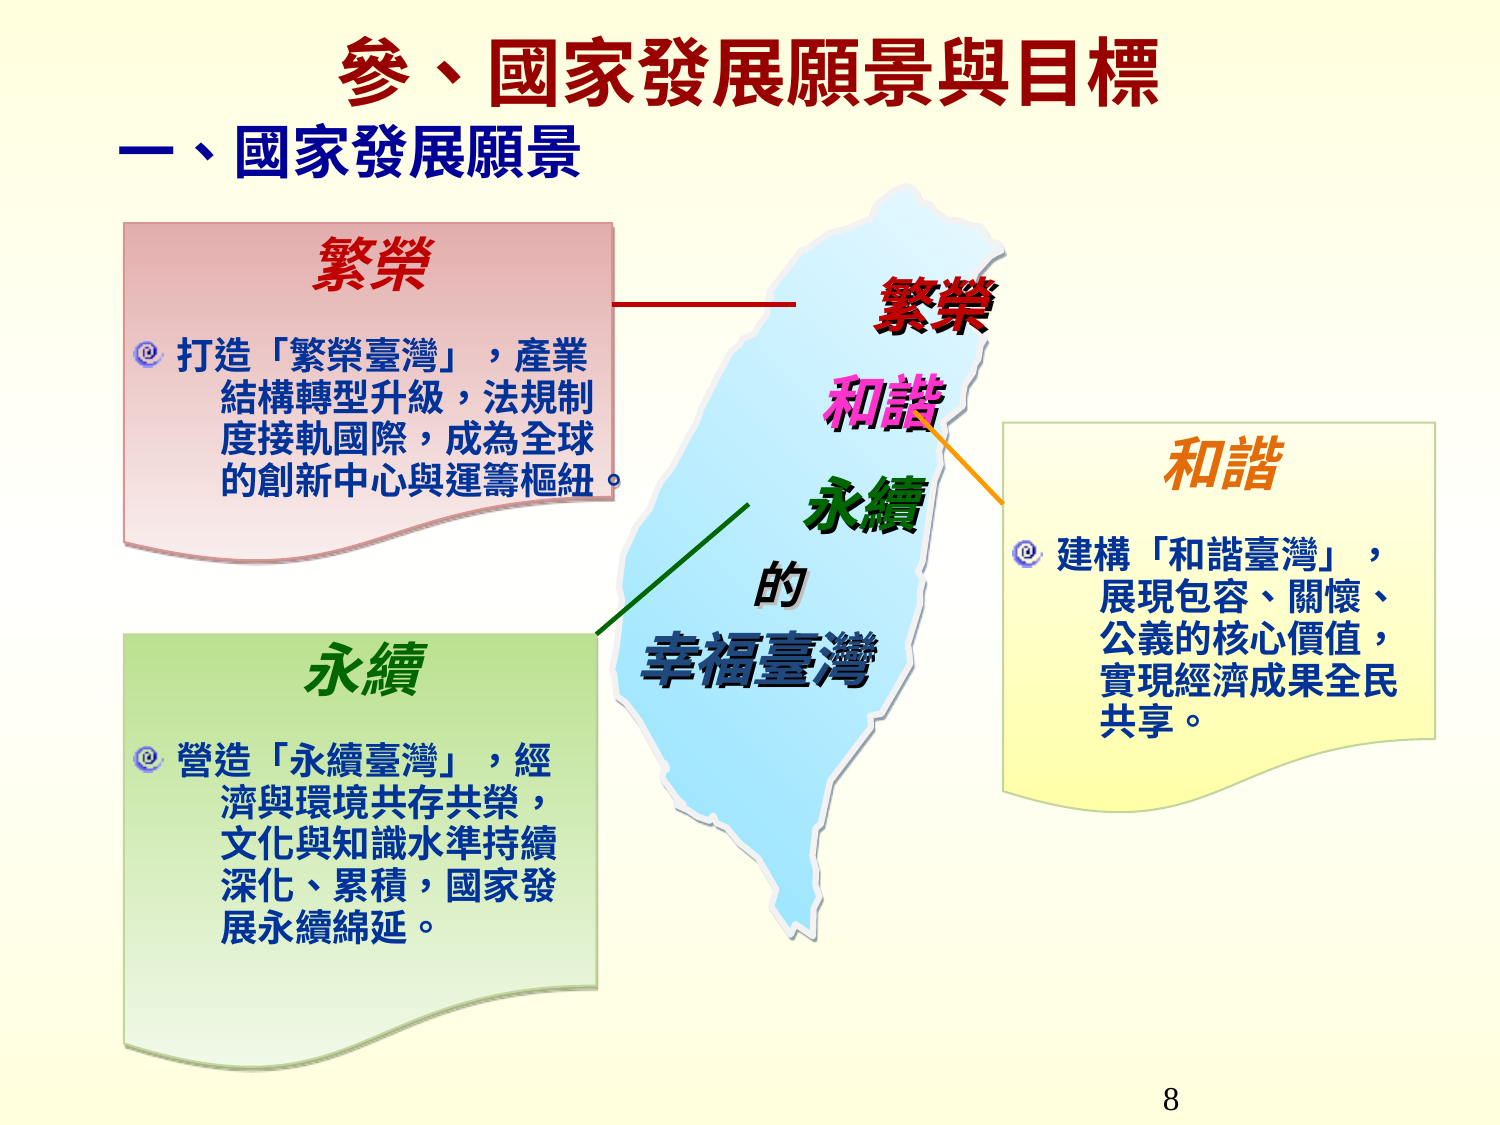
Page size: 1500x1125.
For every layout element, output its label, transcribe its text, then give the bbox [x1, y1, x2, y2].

text_box [622, 558, 691, 617]
text_box 幸福臺灣 [596, 617, 611, 630]
text_box 永續 [660, 462, 906, 546]
text_box 8 [1147, 1046, 1498, 1125]
text_box [791, 186, 1002, 263]
text_box [636, 717, 871, 937]
text_box 繁榮 [721, 263, 987, 343]
text_box 參、國家發展願景與目標 [0, 9, 1499, 118]
text_box 和諧 [667, 360, 925, 442]
text_box 的 [691, 548, 861, 618]
text_box 和諧 建構「和諧臺灣」，展現包容、關懷、公義的核心價值，實現經濟成果全民共享。 [1003, 422, 1436, 813]
text_box 一、國家發展願景 [59, 115, 1377, 194]
text_box 永續 營造「永續臺灣」，經濟與環境共存共榮，文化與知識水準持續深化、累積，國家發展永續綿延。 [123, 634, 597, 1067]
text_box [726, 343, 982, 438]
text_box [675, 430, 942, 668]
text_box 幸福臺灣 [596, 617, 908, 717]
text_box [618, 483, 694, 610]
text_box 繁榮 打造「繁榮臺灣」，產業結構轉型升級，法規制度接軌國際，成為全球的創新中心與運籌樞紐。 [123, 223, 613, 561]
